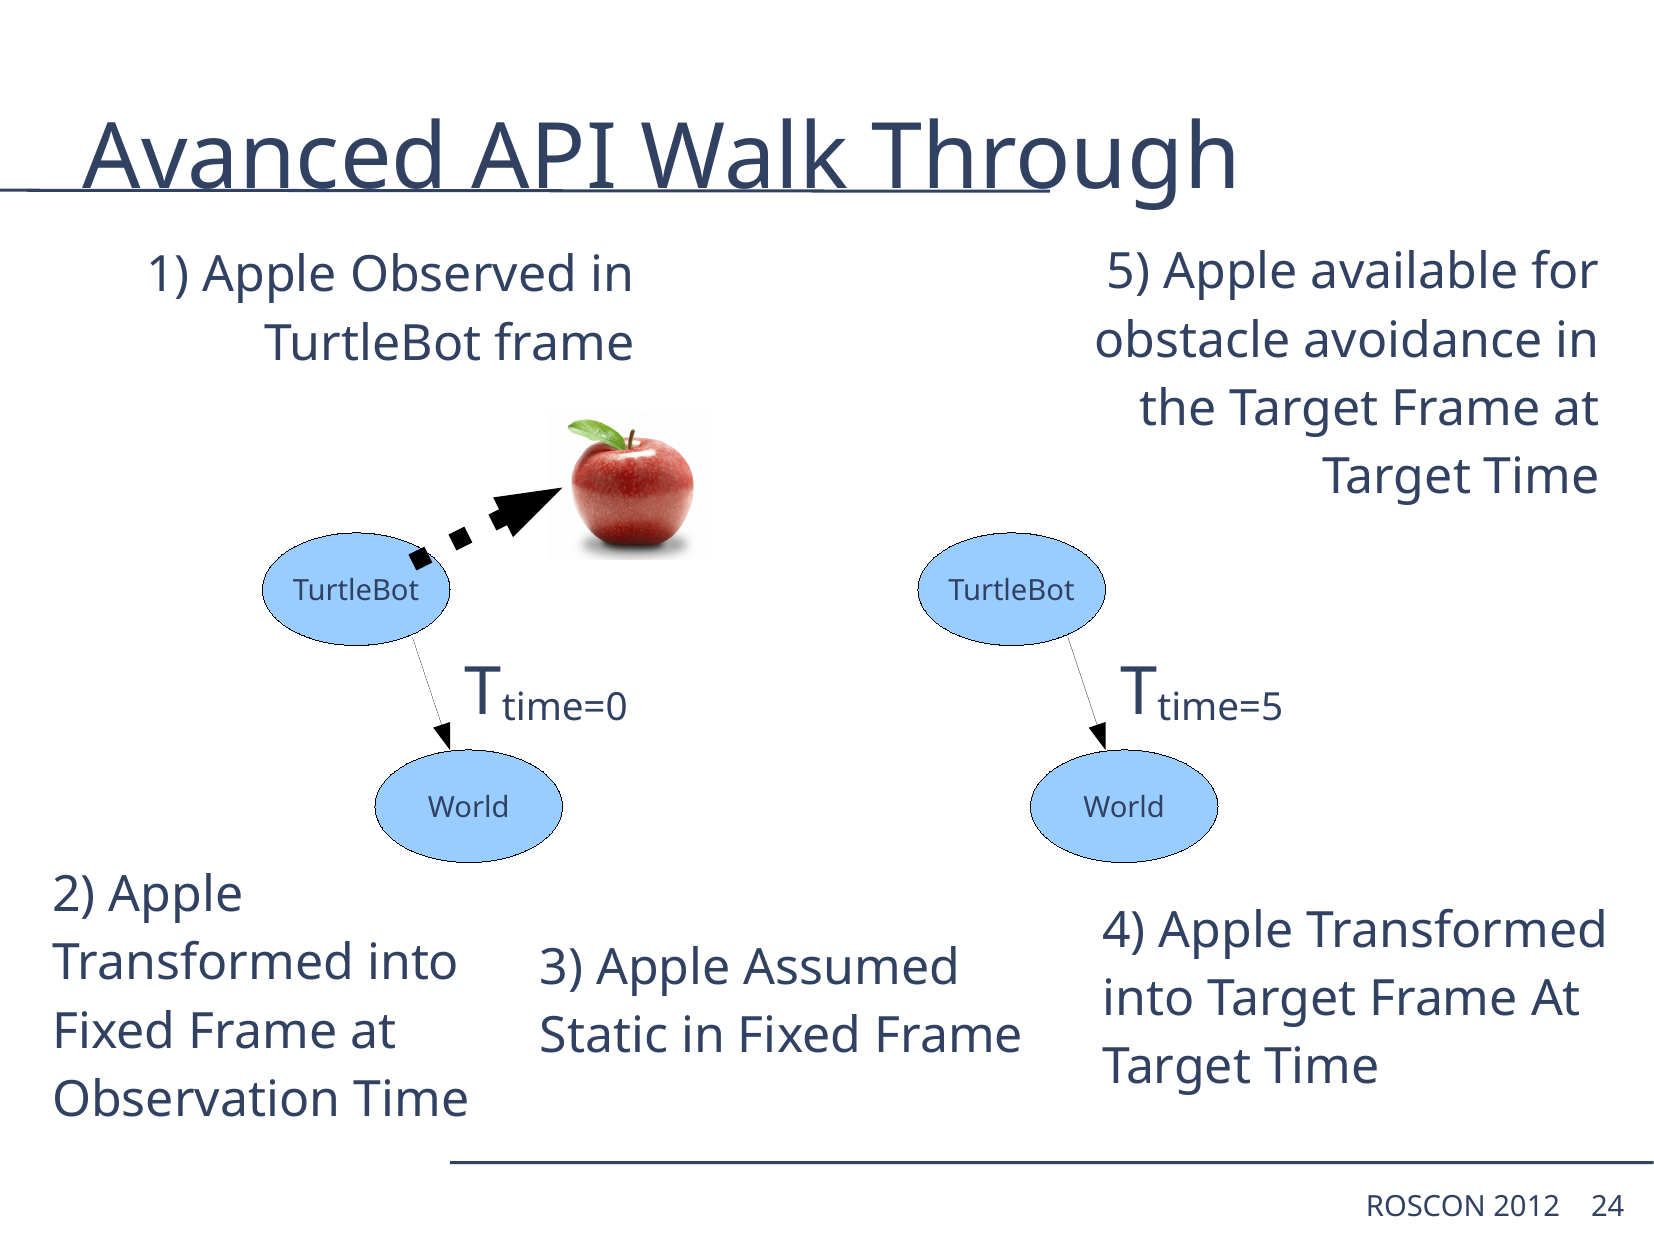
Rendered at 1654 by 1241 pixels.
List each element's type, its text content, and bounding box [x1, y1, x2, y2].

text_box 5) Apple available for obstacle avoidance in the Target Frame at Target Time [1052, 227, 1615, 534]
text_box 1) Apple Observed in TurtleBot frame [86, 231, 650, 363]
text_box World [1030, 751, 1219, 863]
text_box TurtleBot [917, 532, 1106, 646]
text_box Ttime=0 [450, 636, 665, 751]
picture [548, 412, 713, 560]
text_box 4) Apple Transformed into Target Frame At Target Time [1087, 886, 1651, 1134]
title Avanced API Walk Through [82, 49, 1571, 257]
text_box Ttime=5 [1105, 636, 1320, 751]
text_box 2) Apple Transformed into Fixed Frame at Observation Time [37, 850, 488, 1157]
text_box TurtleBot [262, 532, 451, 646]
text_box 3) Apple Assumed Static in Fixed Frame [525, 923, 1087, 1055]
text_box World [374, 751, 563, 863]
